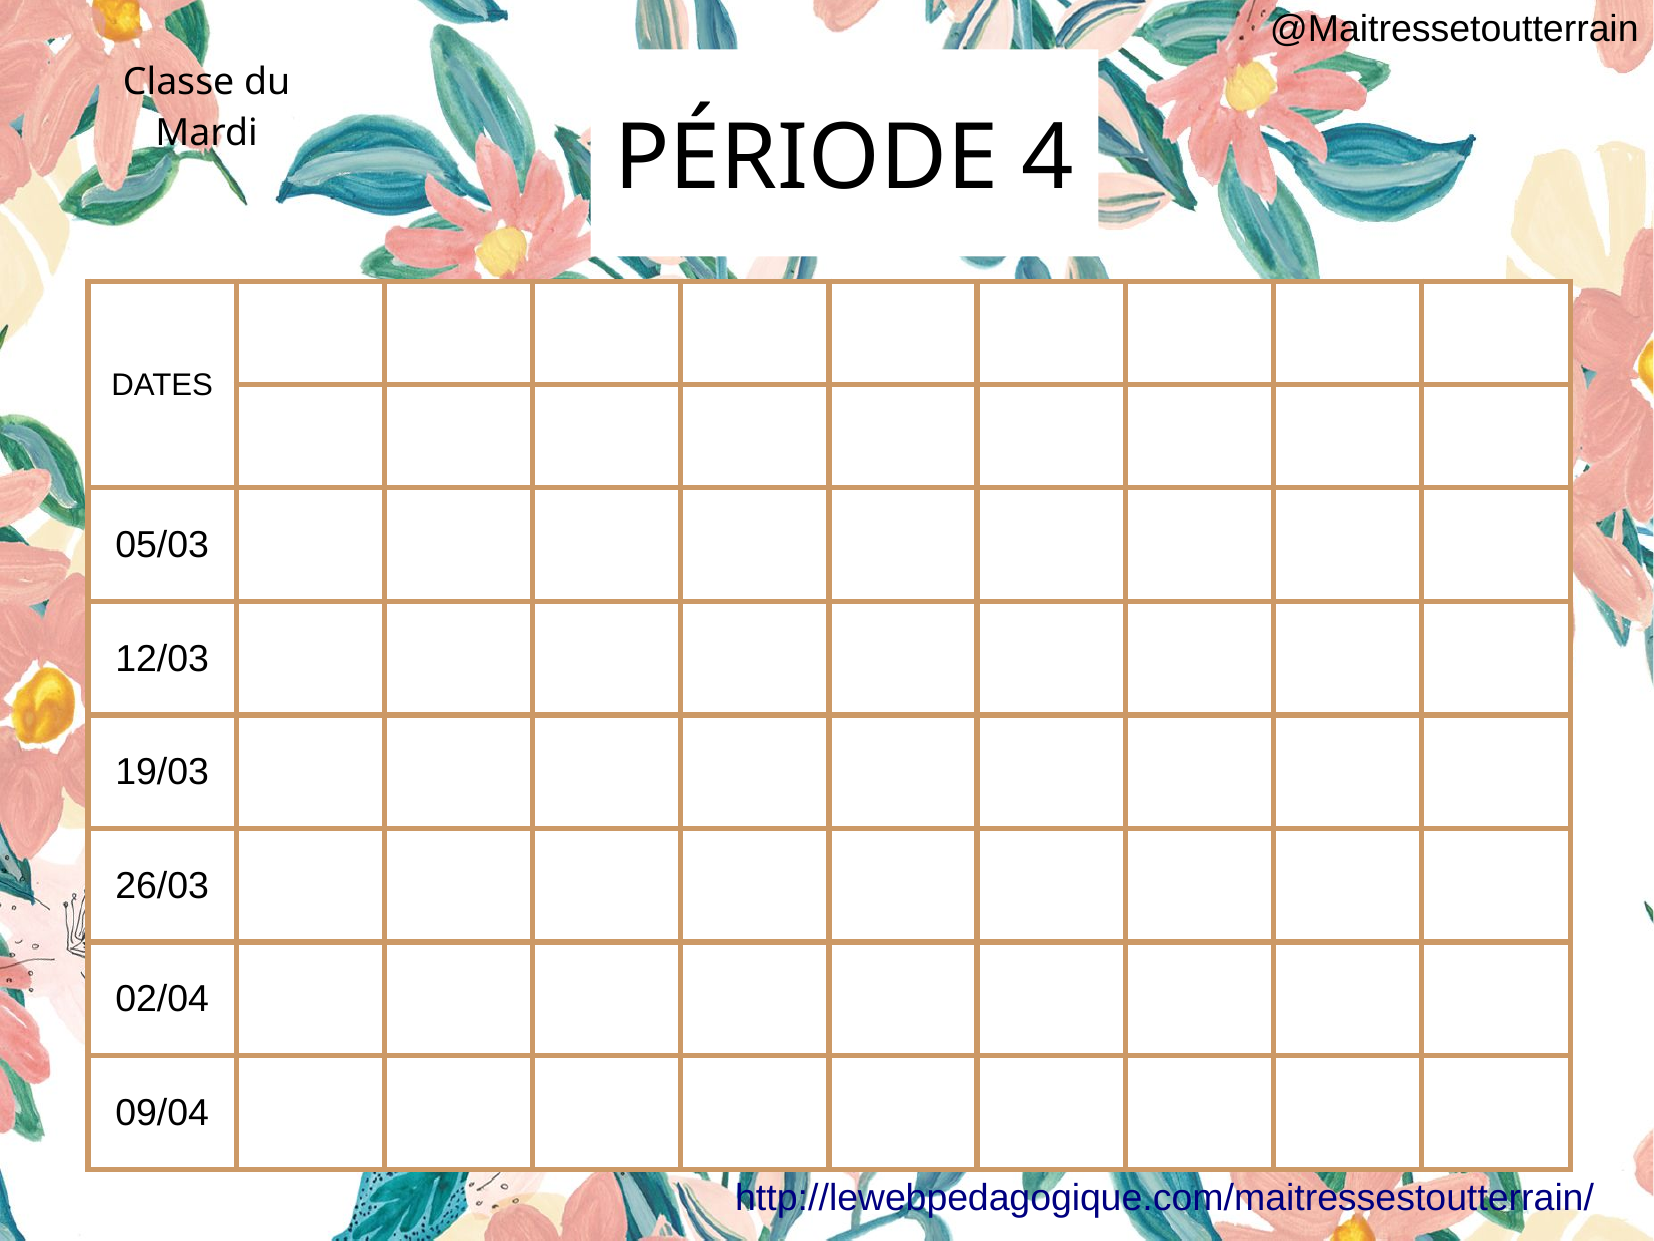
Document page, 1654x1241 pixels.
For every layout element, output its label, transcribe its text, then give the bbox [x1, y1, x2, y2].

table_cell [387, 945, 530, 1053]
table_cell [1128, 604, 1271, 712]
table_cell [832, 945, 974, 1053]
text_box @Maitressetoutterrain [1181, 0, 1654, 57]
table_cell [1128, 718, 1271, 826]
table_cell [683, 387, 826, 485]
table_cell [387, 490, 530, 599]
table_cell 12/03 [91, 604, 234, 712]
table_cell [387, 604, 530, 712]
table_cell [683, 1058, 826, 1167]
title PÉRIODE 4 [590, 49, 1099, 257]
table_cell [239, 490, 382, 599]
table_cell [239, 387, 382, 485]
table_cell [239, 831, 382, 939]
table_cell [832, 831, 974, 939]
table_header [832, 284, 974, 382]
table_cell 26/03 [91, 831, 234, 939]
table_cell [239, 718, 382, 826]
table_cell [387, 718, 530, 826]
table_cell [1424, 831, 1568, 939]
table_cell [1424, 387, 1568, 485]
table_cell [980, 945, 1123, 1053]
table_cell [387, 387, 530, 485]
table_cell [683, 718, 826, 826]
table_cell [387, 1058, 530, 1167]
text_box Classe du Mardi [59, 47, 355, 157]
table_cell [1128, 490, 1271, 599]
table_cell [980, 387, 1123, 485]
table_cell [832, 1058, 974, 1167]
table_cell [1128, 945, 1271, 1053]
table_cell [980, 831, 1123, 939]
table_cell [239, 604, 382, 712]
table_cell 09/04 [91, 1058, 234, 1167]
table_cell [1424, 945, 1568, 1053]
table_cell [1424, 718, 1568, 826]
table_header DATES [91, 284, 234, 485]
table_cell [683, 831, 826, 939]
table_cell [980, 490, 1123, 599]
table_cell [1424, 1058, 1568, 1167]
table_cell [1424, 604, 1568, 712]
table_header [1276, 284, 1419, 382]
table_cell [980, 1058, 1123, 1167]
table_cell [1276, 831, 1419, 939]
table_header [387, 284, 530, 382]
table_cell [683, 490, 826, 599]
table_cell [1276, 718, 1419, 826]
table_cell [980, 718, 1123, 826]
table_header [535, 284, 678, 382]
table_cell 05/03 [91, 490, 234, 599]
table_cell [1276, 1058, 1419, 1167]
table_cell [535, 490, 678, 599]
table_cell [1276, 387, 1419, 485]
table_header [1128, 284, 1271, 382]
table_cell [683, 945, 826, 1053]
table_cell [1276, 490, 1419, 599]
table_cell [535, 945, 678, 1053]
table_cell [239, 1058, 382, 1167]
table_cell [683, 604, 826, 712]
table_cell [980, 604, 1123, 712]
table_cell [1128, 1058, 1271, 1167]
table_cell [535, 387, 678, 485]
table_cell [832, 387, 974, 485]
table_cell [1276, 945, 1419, 1053]
table_header [683, 284, 826, 382]
table_cell [1424, 490, 1568, 599]
table_cell [535, 831, 678, 939]
table_cell [535, 604, 678, 712]
table_cell [1128, 831, 1271, 939]
table_cell [832, 718, 974, 826]
table_header [980, 284, 1123, 382]
table_cell [832, 604, 974, 712]
table_header [239, 284, 382, 382]
table_cell [832, 490, 974, 599]
picture [0, 0, 1654, 1241]
table_cell [387, 831, 530, 939]
table_cell [239, 945, 382, 1053]
table_cell 19/03 [91, 718, 234, 826]
table_cell [535, 1058, 678, 1167]
text_box http://lewebpedagogique.com/maitressestoutterrain/ [720, 1169, 1630, 1241]
table_cell [1276, 604, 1419, 712]
table_cell [535, 718, 678, 826]
table_cell 02/04 [91, 945, 234, 1053]
table_header [1424, 284, 1568, 382]
table_cell [1128, 387, 1271, 485]
